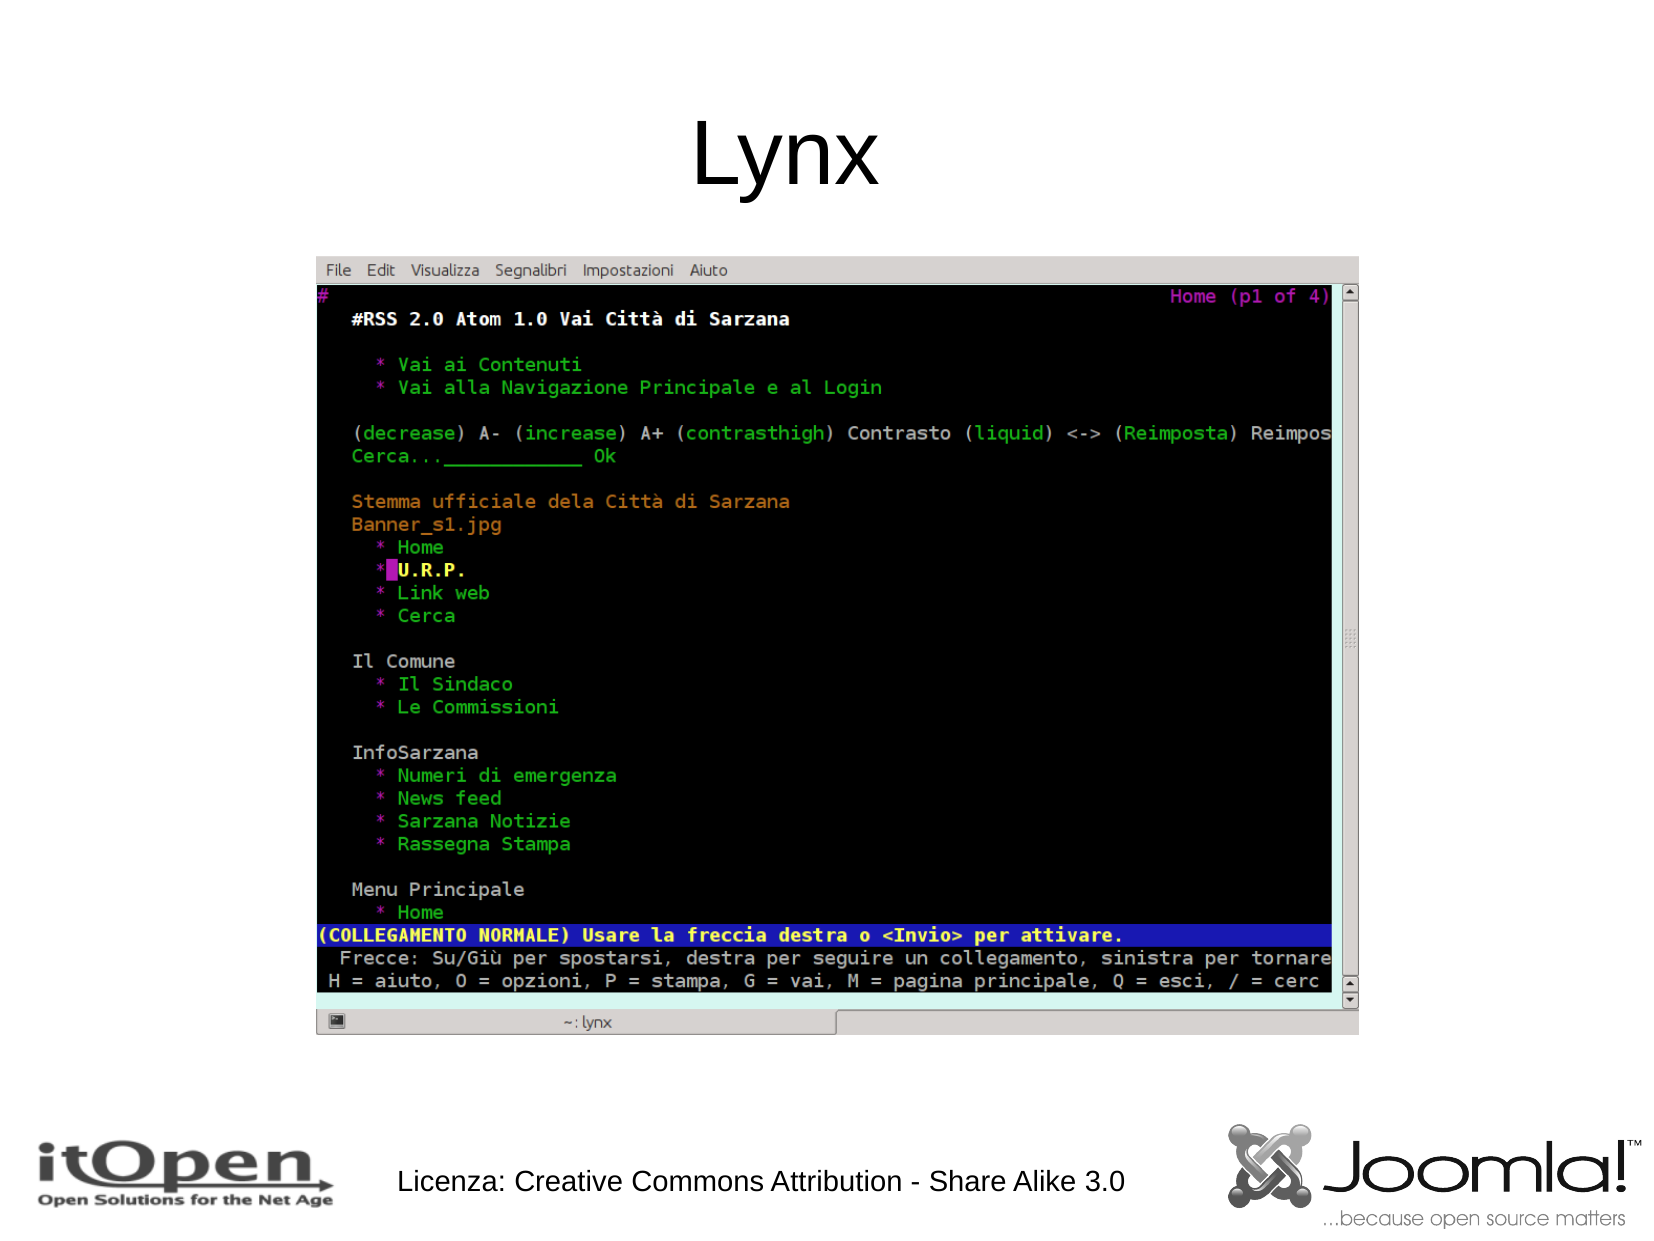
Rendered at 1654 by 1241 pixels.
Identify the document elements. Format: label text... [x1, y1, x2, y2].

picture [316, 256, 1359, 1035]
title Lynx [41, 49, 1530, 257]
